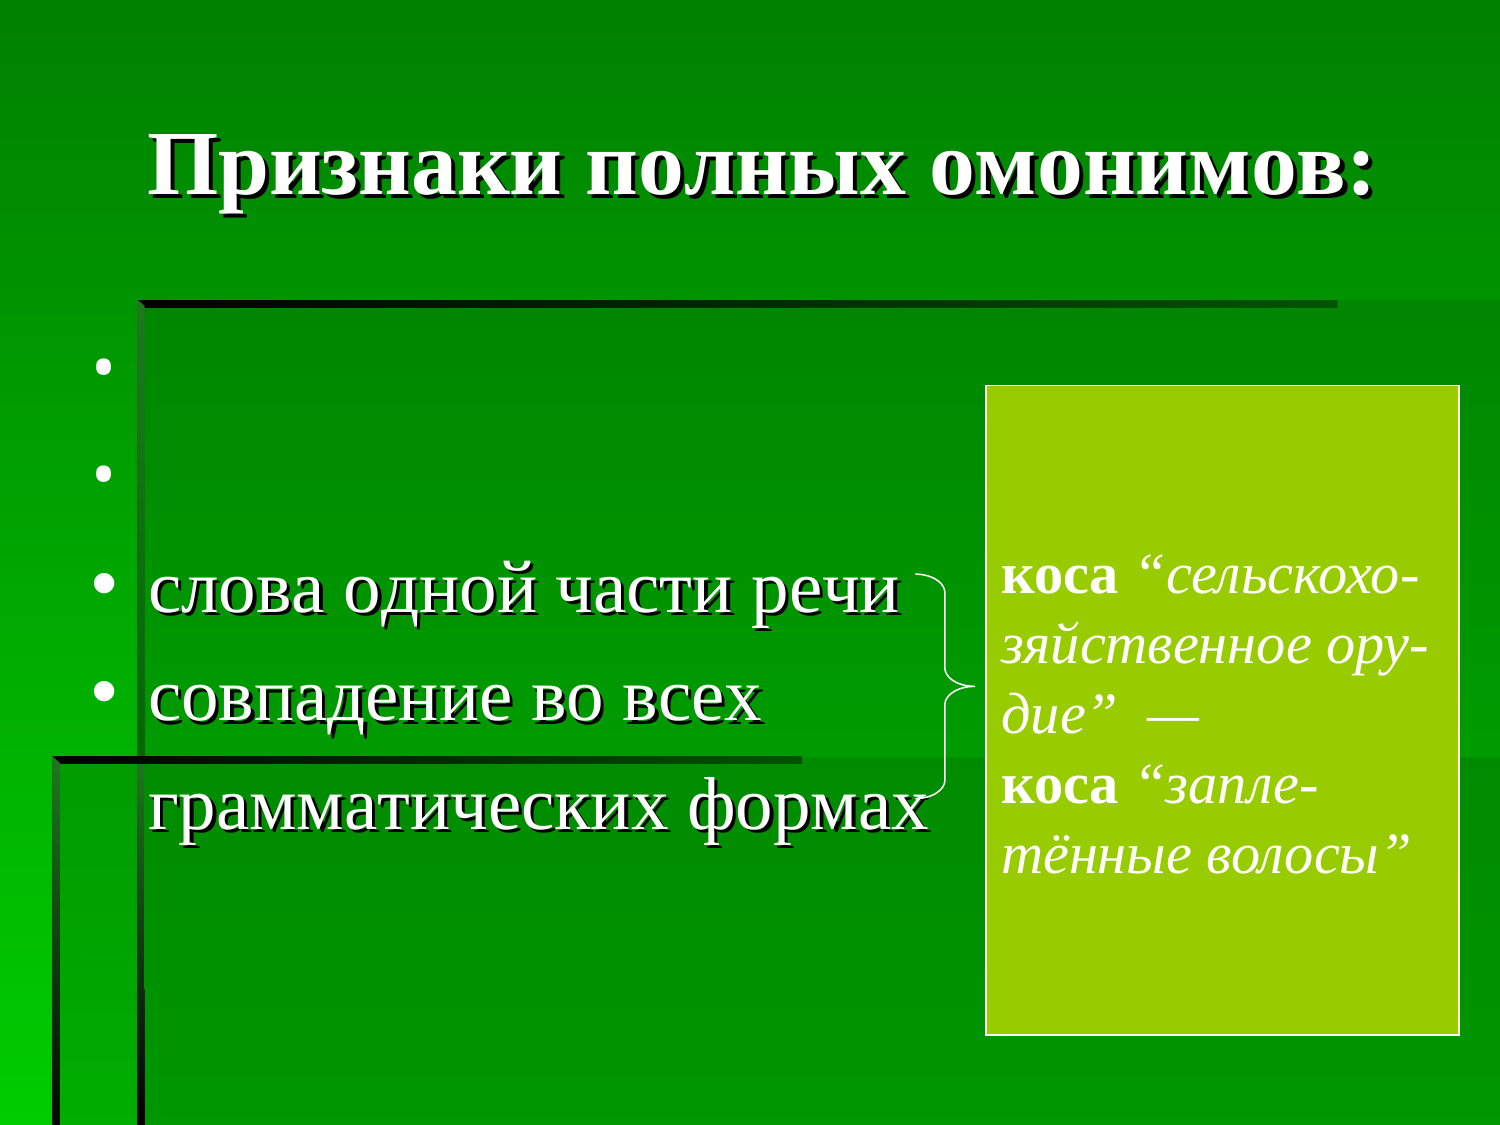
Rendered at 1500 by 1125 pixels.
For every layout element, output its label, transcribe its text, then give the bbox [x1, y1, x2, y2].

title Признаки полных омонимов: [75, 40, 1451, 276]
text_box коса “сельскохо- зяйственное ору- дие” — коса “запле- тённые волосы” [986, 385, 1459, 1035]
list слова одной части речи совпадение во всех грамматических формах [76, 312, 1452, 1001]
